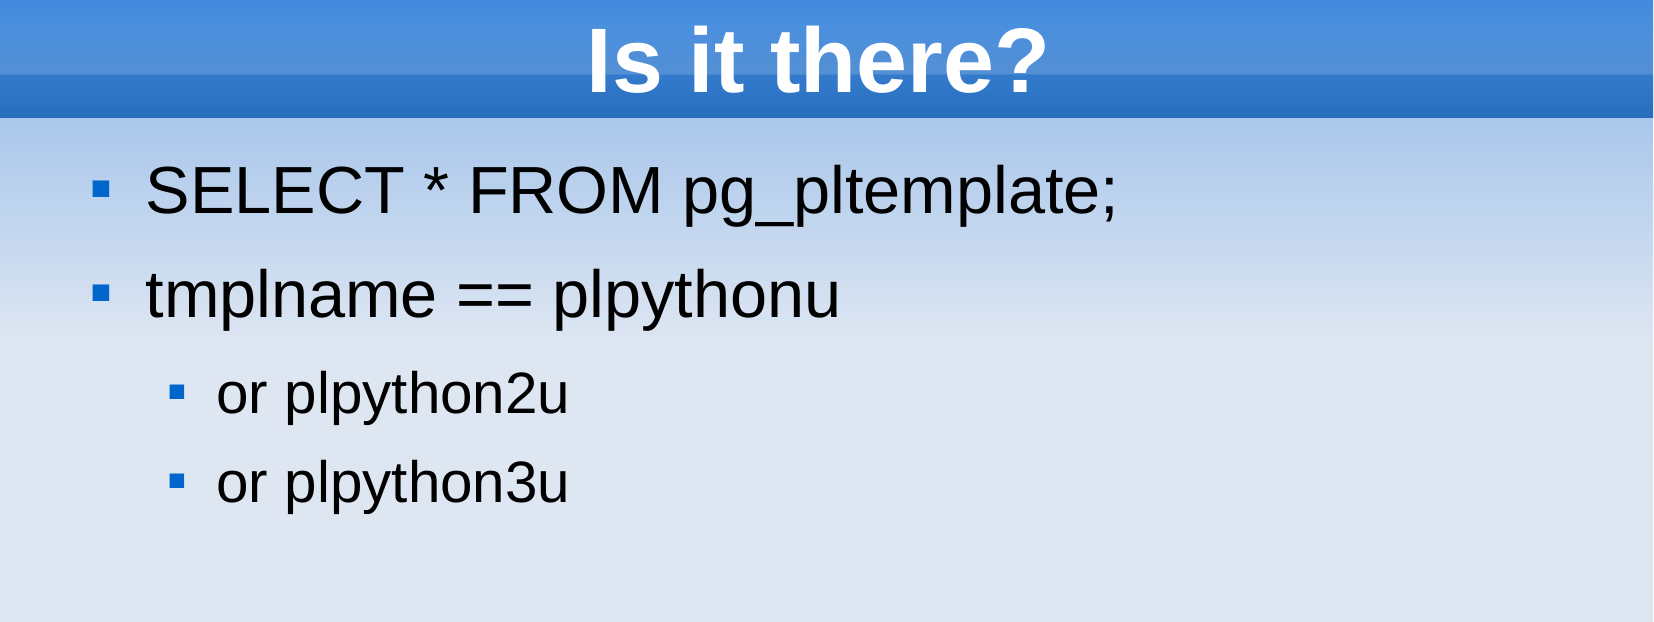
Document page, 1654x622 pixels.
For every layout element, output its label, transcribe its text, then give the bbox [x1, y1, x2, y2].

list SELECT * FROM pg_pltemplate; tmplname == plpythonu or plpython2u or plpython3u [75, 152, 1563, 548]
title Is it there? [75, 1, 1563, 120]
picture [0, 0, 1654, 622]
